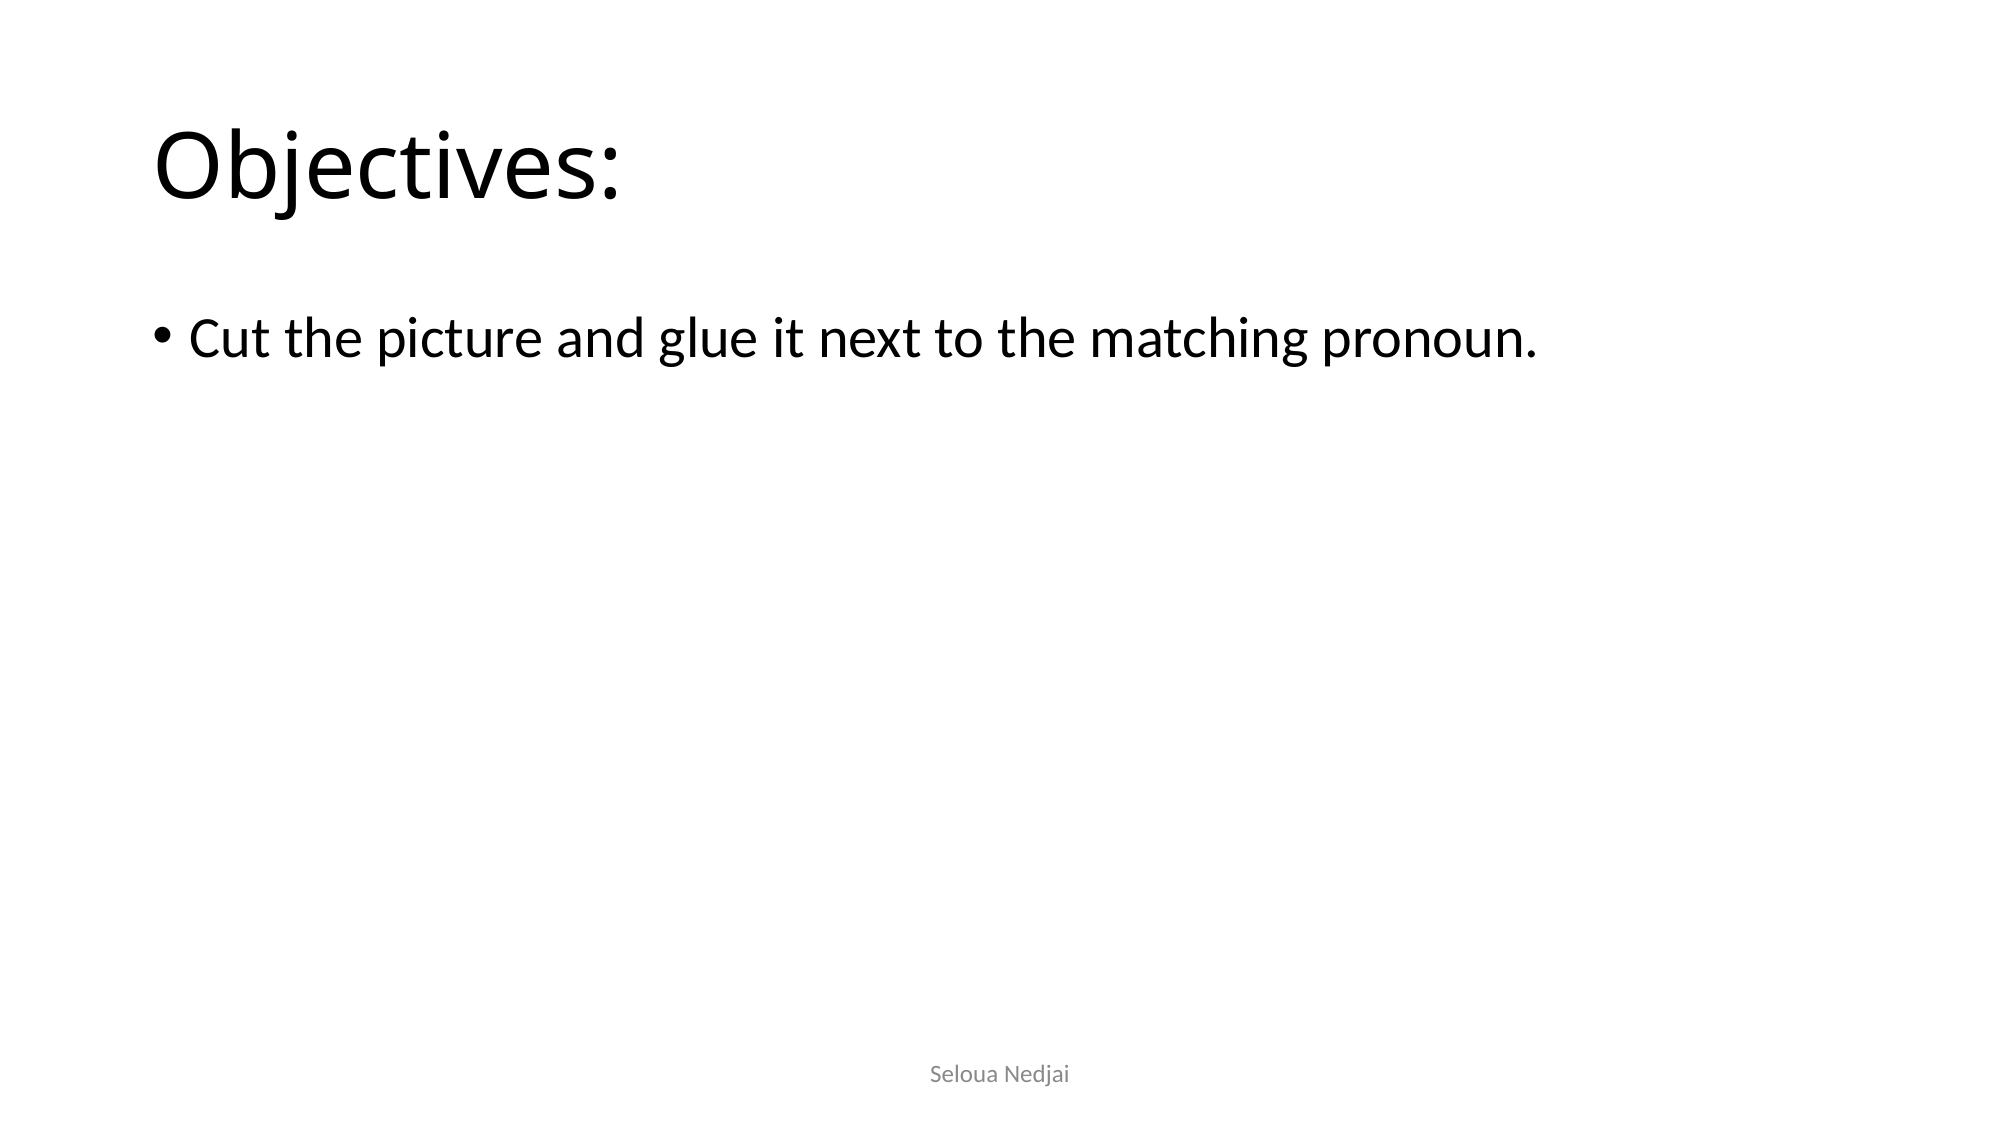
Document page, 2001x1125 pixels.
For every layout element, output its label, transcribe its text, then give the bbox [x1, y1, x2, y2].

title Objectives: [137, 59, 1863, 278]
list Cut the picture and glue it next to the matching pronoun. [137, 299, 1863, 1014]
text_box Seloua Nedjai [662, 1042, 1338, 1103]
